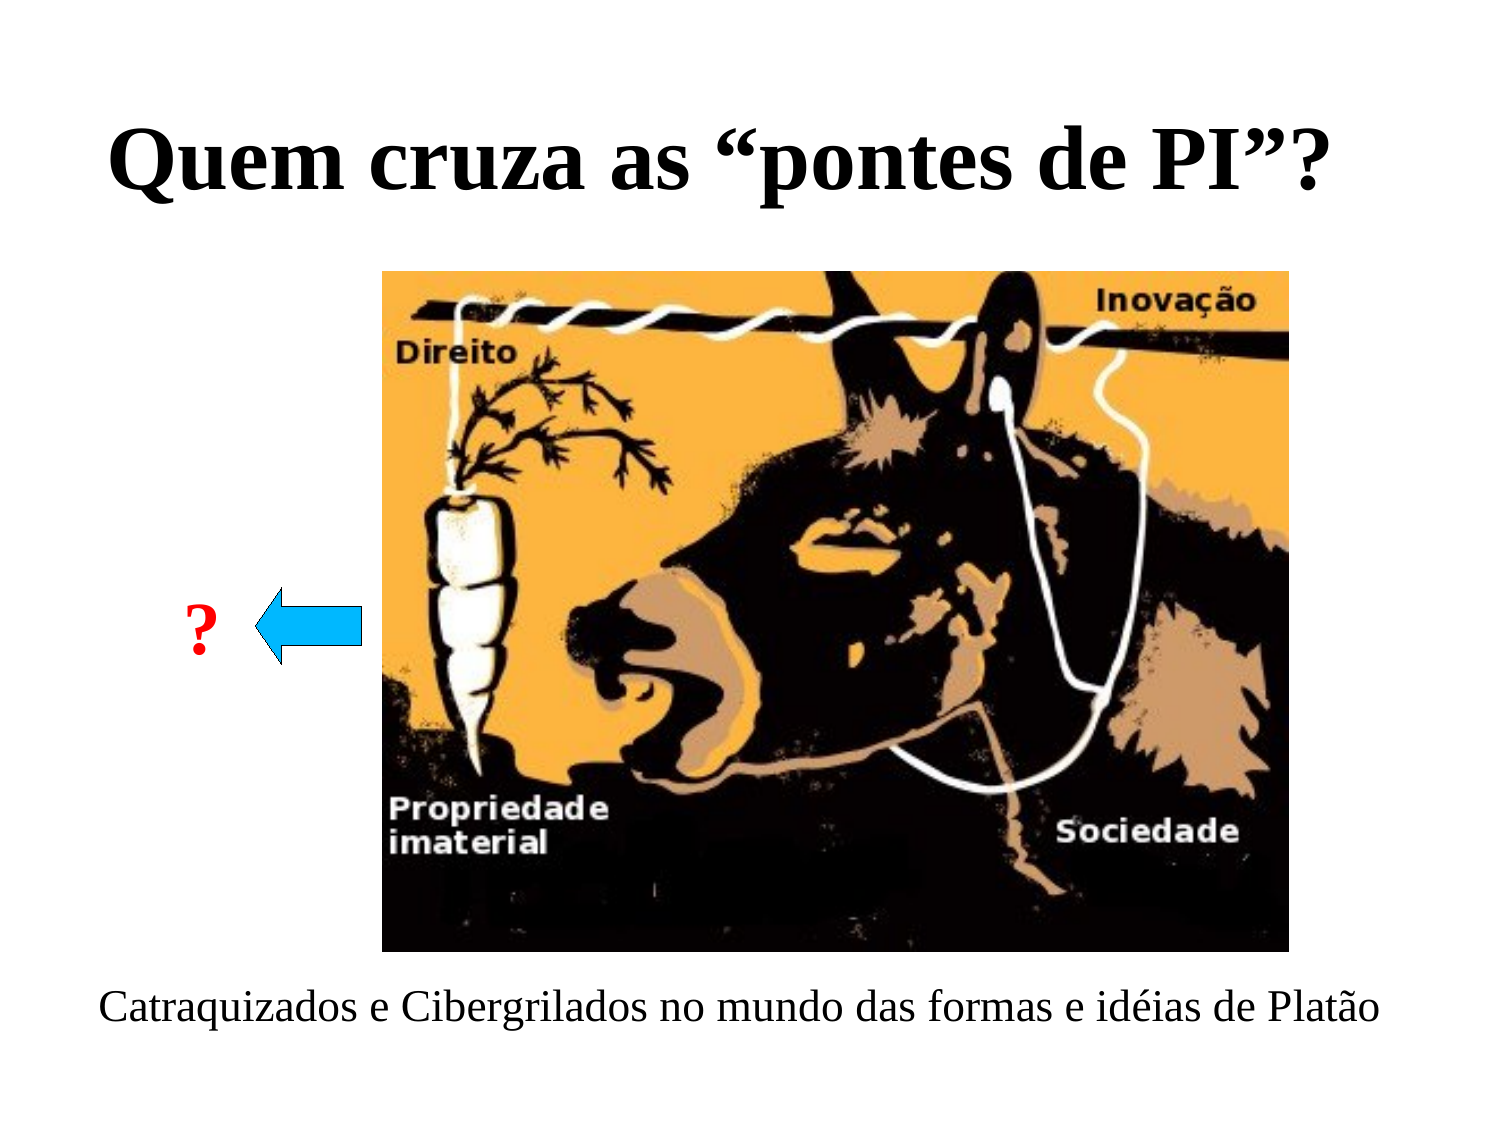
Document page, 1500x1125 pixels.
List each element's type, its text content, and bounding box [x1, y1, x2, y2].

text_box ? [183, 587, 229, 671]
text_box [255, 587, 362, 665]
title Quem cruza as “pontes de PI”? [66, 73, 1400, 244]
picture [382, 271, 1289, 952]
text_box Catraquizados e Cibergrilados no mundo das formas e idéias de Platão [29, 980, 1464, 1032]
